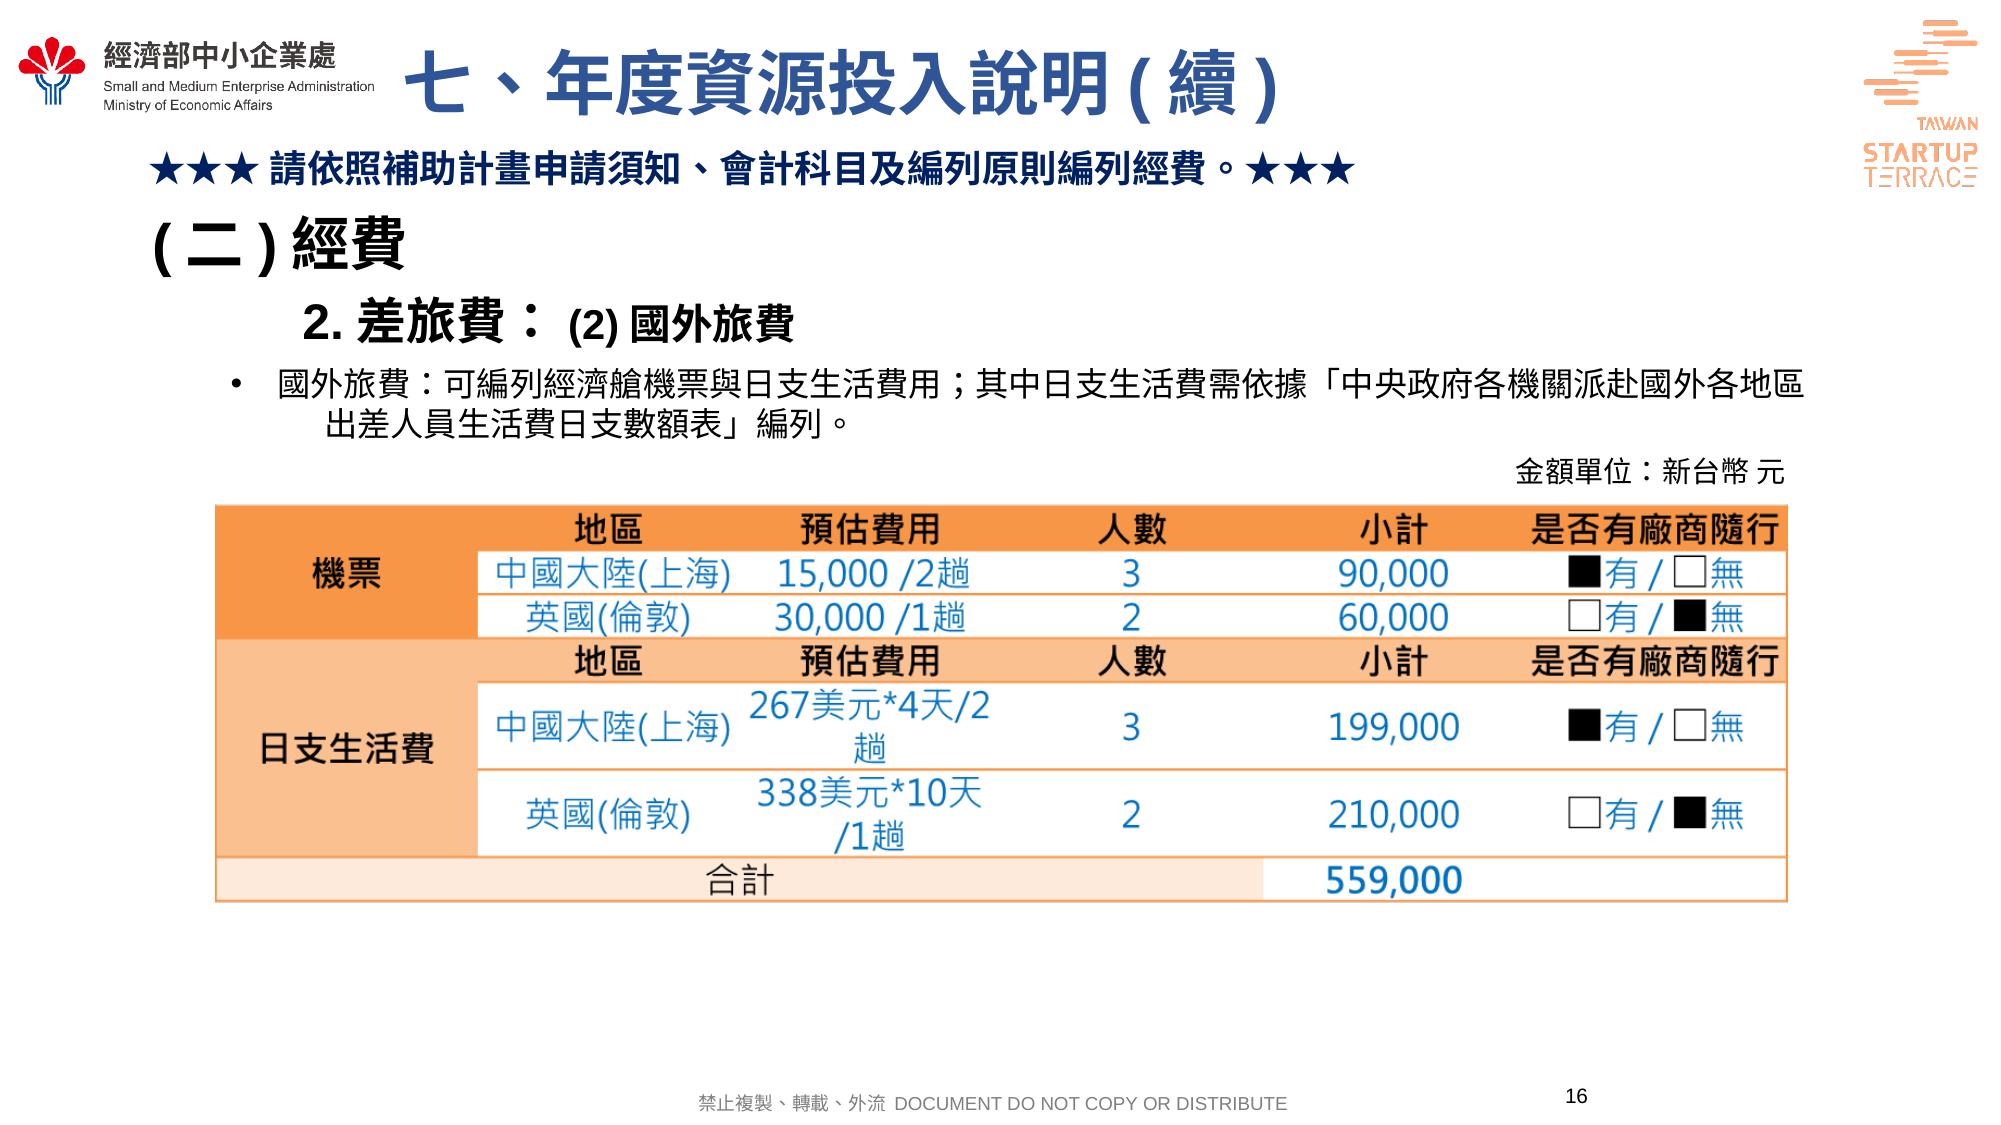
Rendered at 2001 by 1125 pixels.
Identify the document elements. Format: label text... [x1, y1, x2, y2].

text_box 國外旅費：可編列經濟艙機票與日支生活費用；其中日支生活費需依據「中央政府各機關派赴國外各地區出差人員生活費日支數額表」編列。 [216, 356, 1829, 451]
text_box ★★★請依照補助計畫申請須知、會計科目及編列原則編列經費。★★★ [133, 138, 1372, 198]
title 七、年度資源投入說明(續) [387, 2, 1796, 171]
text_box 16 [1550, 1064, 2000, 1125]
text_box 金額單位：新台幣 元 [1501, 451, 1801, 495]
list (二)經費 2.差旅費：(2)國外旅費 [137, 200, 1863, 1014]
picture [215, 495, 1788, 923]
